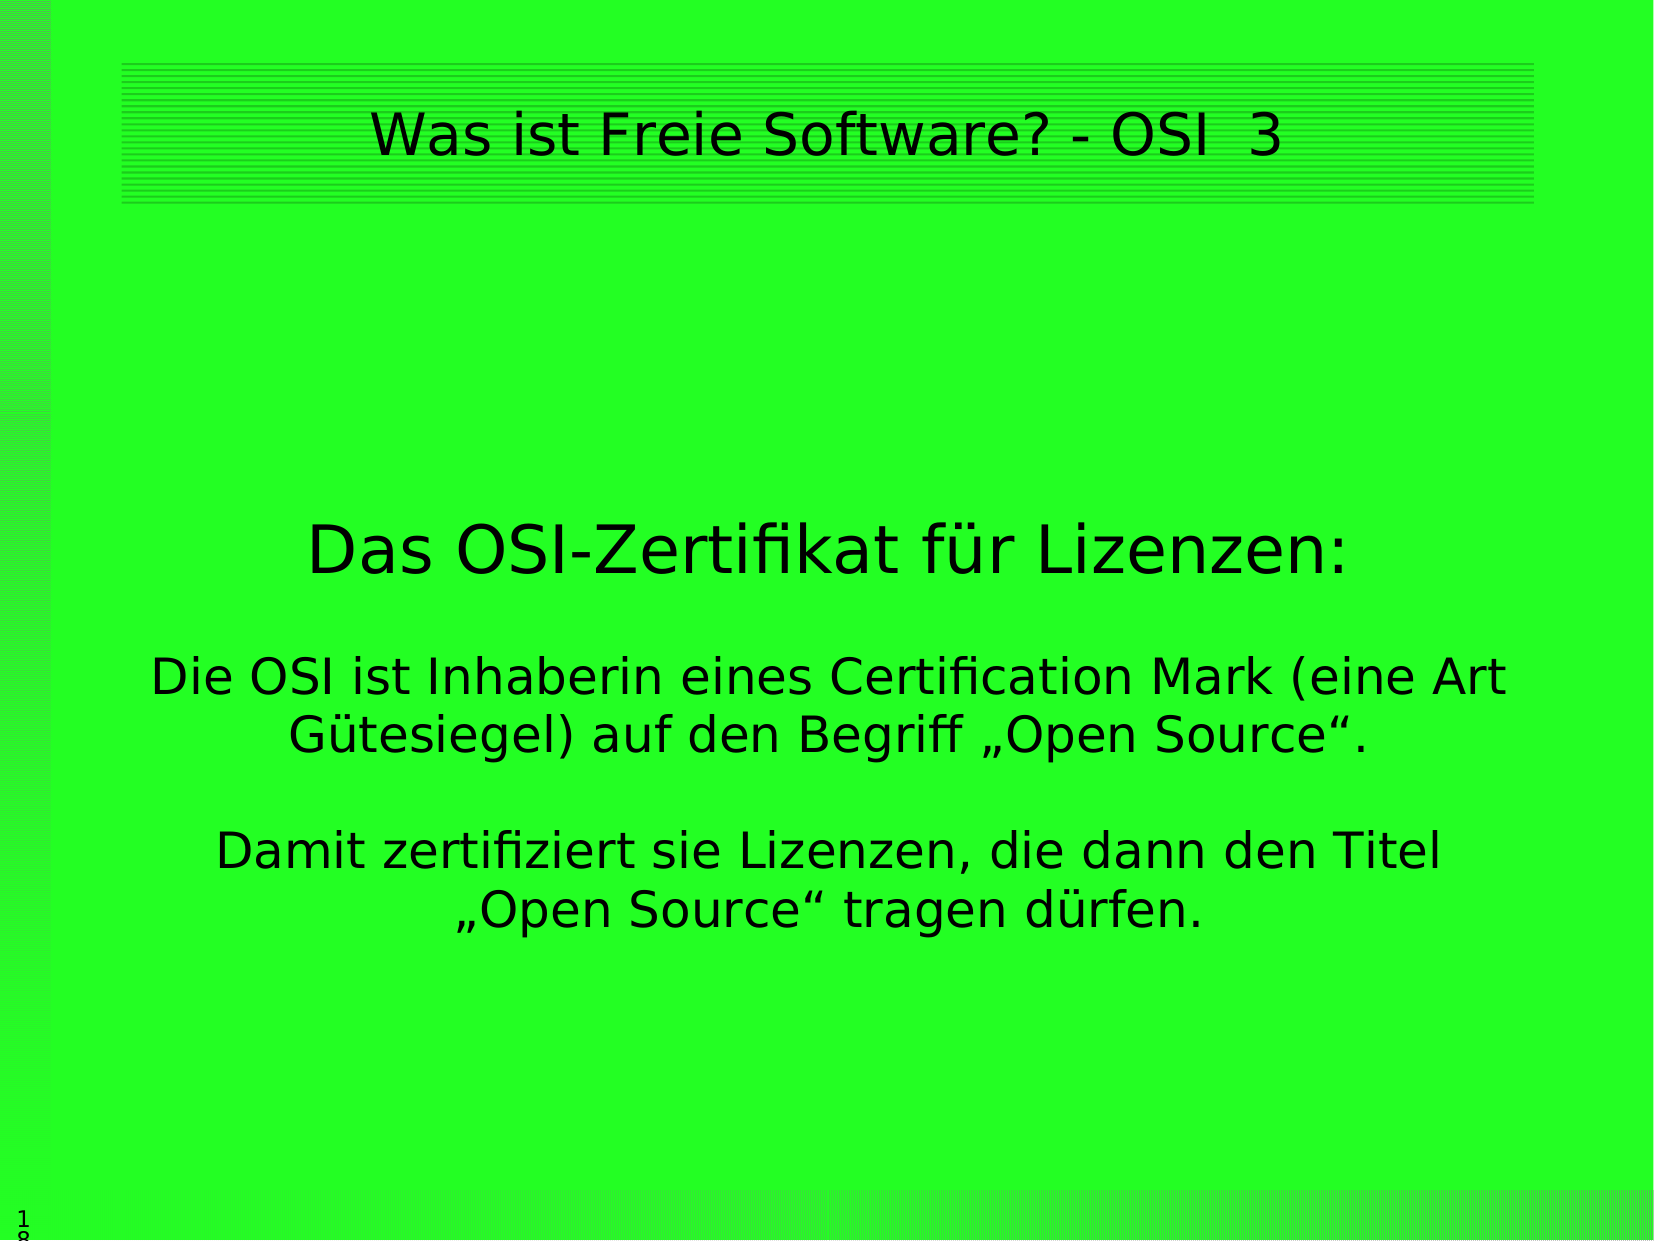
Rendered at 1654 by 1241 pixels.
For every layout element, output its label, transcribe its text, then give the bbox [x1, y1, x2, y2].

title Was ist Freie Software? - OSI 3 [151, 56, 1503, 215]
subtitle Das OSI-Zertifikat für Lizenzen: Die OSI ist Inhaberin eines Certification Mark (eine Art Gütesiegel) auf den Begriff „Open Source“. Damit zertifiziert sie Lizenzen, die dann den Titel „Open Source“ tragen dürfen. [123, 293, 1536, 1157]
